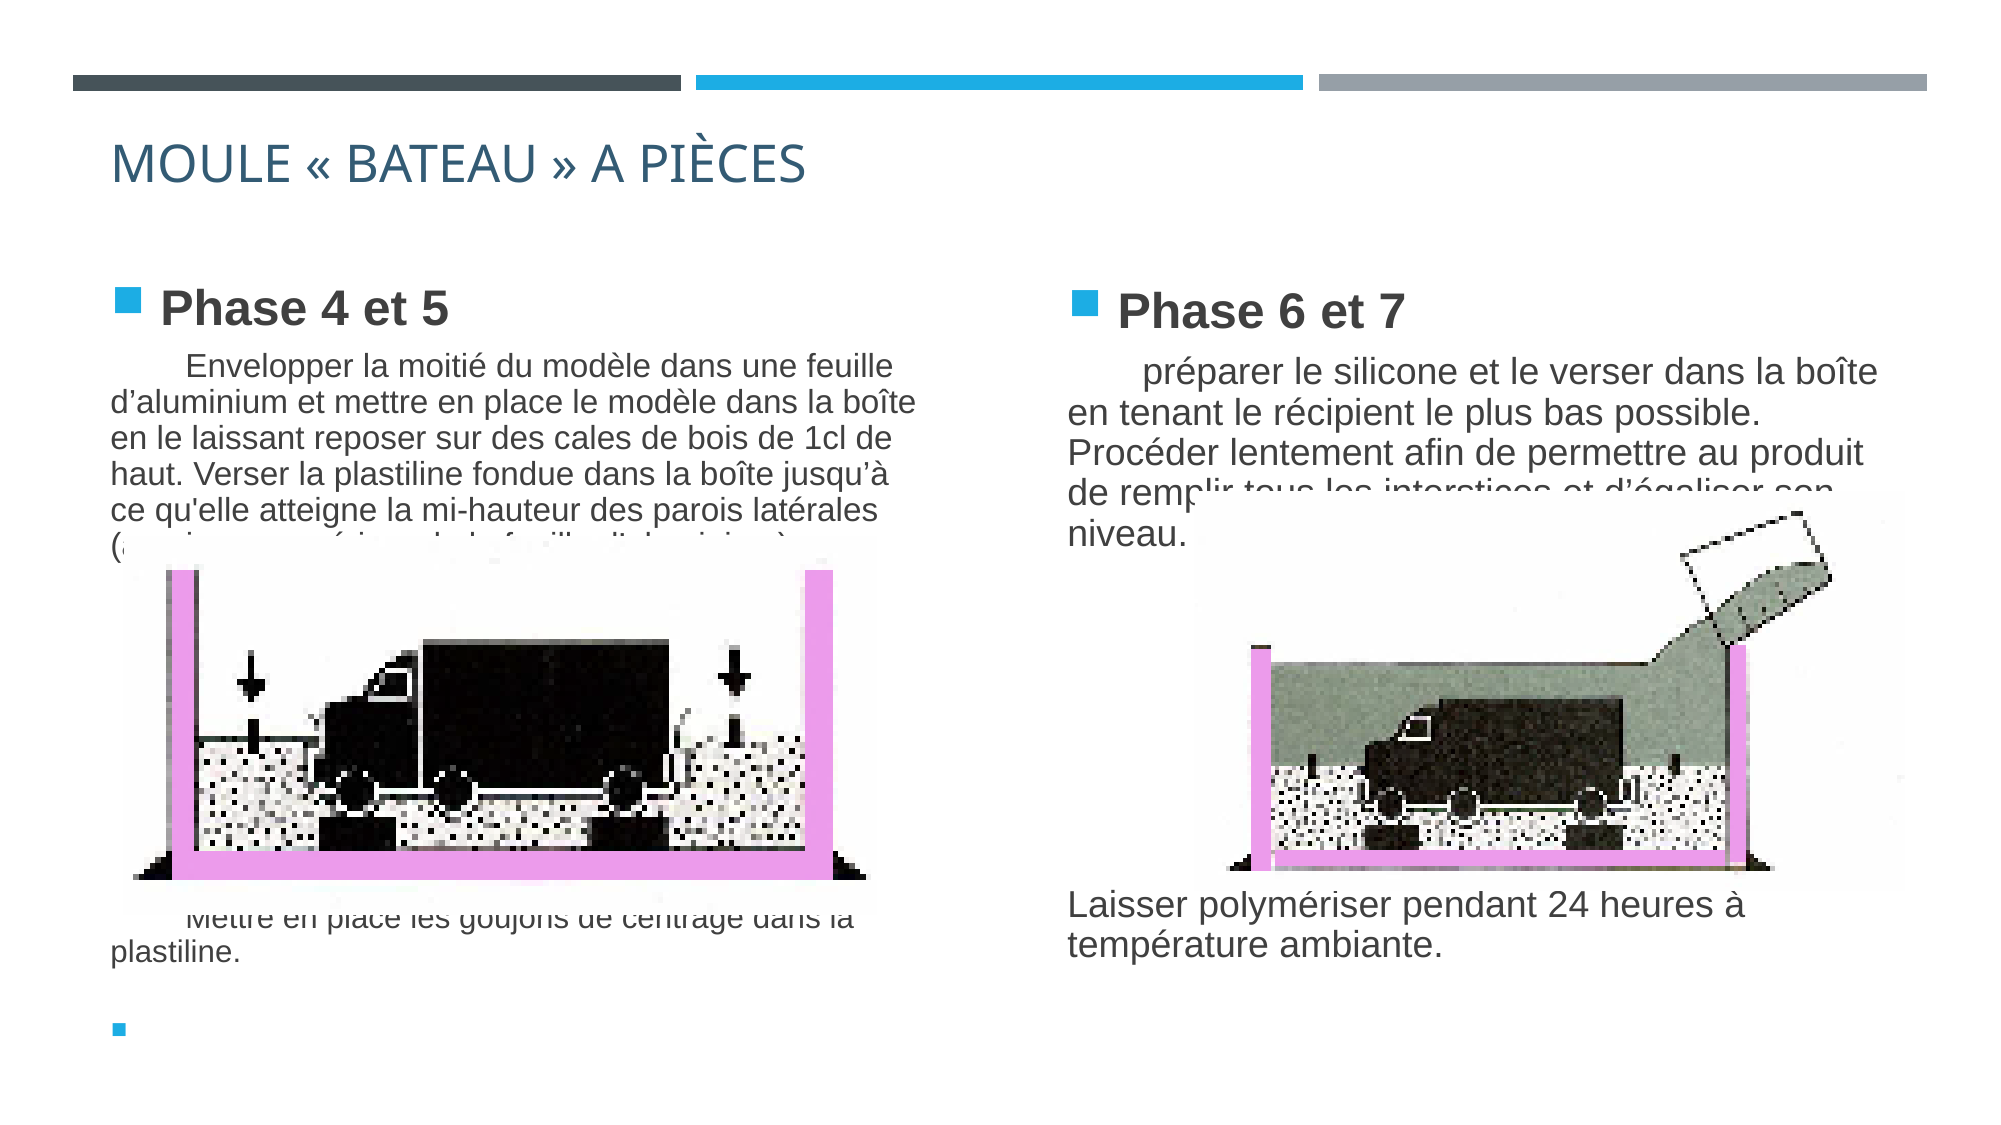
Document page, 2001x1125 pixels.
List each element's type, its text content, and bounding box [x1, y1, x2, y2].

list Phase 6 et 7 préparer le silicone et le verser dans la boîte en tenant le récipient le plus bas possible. Procéder lentement afin de permettre au produit de remplir tous les interstices et d’égaliser son niveau. Laisser polymériser pendant 24 heures à température ambiante. [1052, 101, 1905, 1125]
chart [1194, 491, 1905, 891]
title Moule « bateau » A pièces [95, 119, 1052, 201]
chart [123, 536, 877, 915]
list Phase 4 et 5 Envelopper la moitié du modèle dans une feuille d’aluminium et mettre en place le modèle dans la boîte en le laissant reposer sur des cales de bois de 1cl de haut. Verser la plastiline fondue dans la boîte jusqu’à ce qu'elle atteigne la mi-hauteur des parois latérales (au niveau supérieur de la feuille d’aluminium) Mettre en place les goujons de centrage dans la plastiline. [95, 233, 948, 1098]
